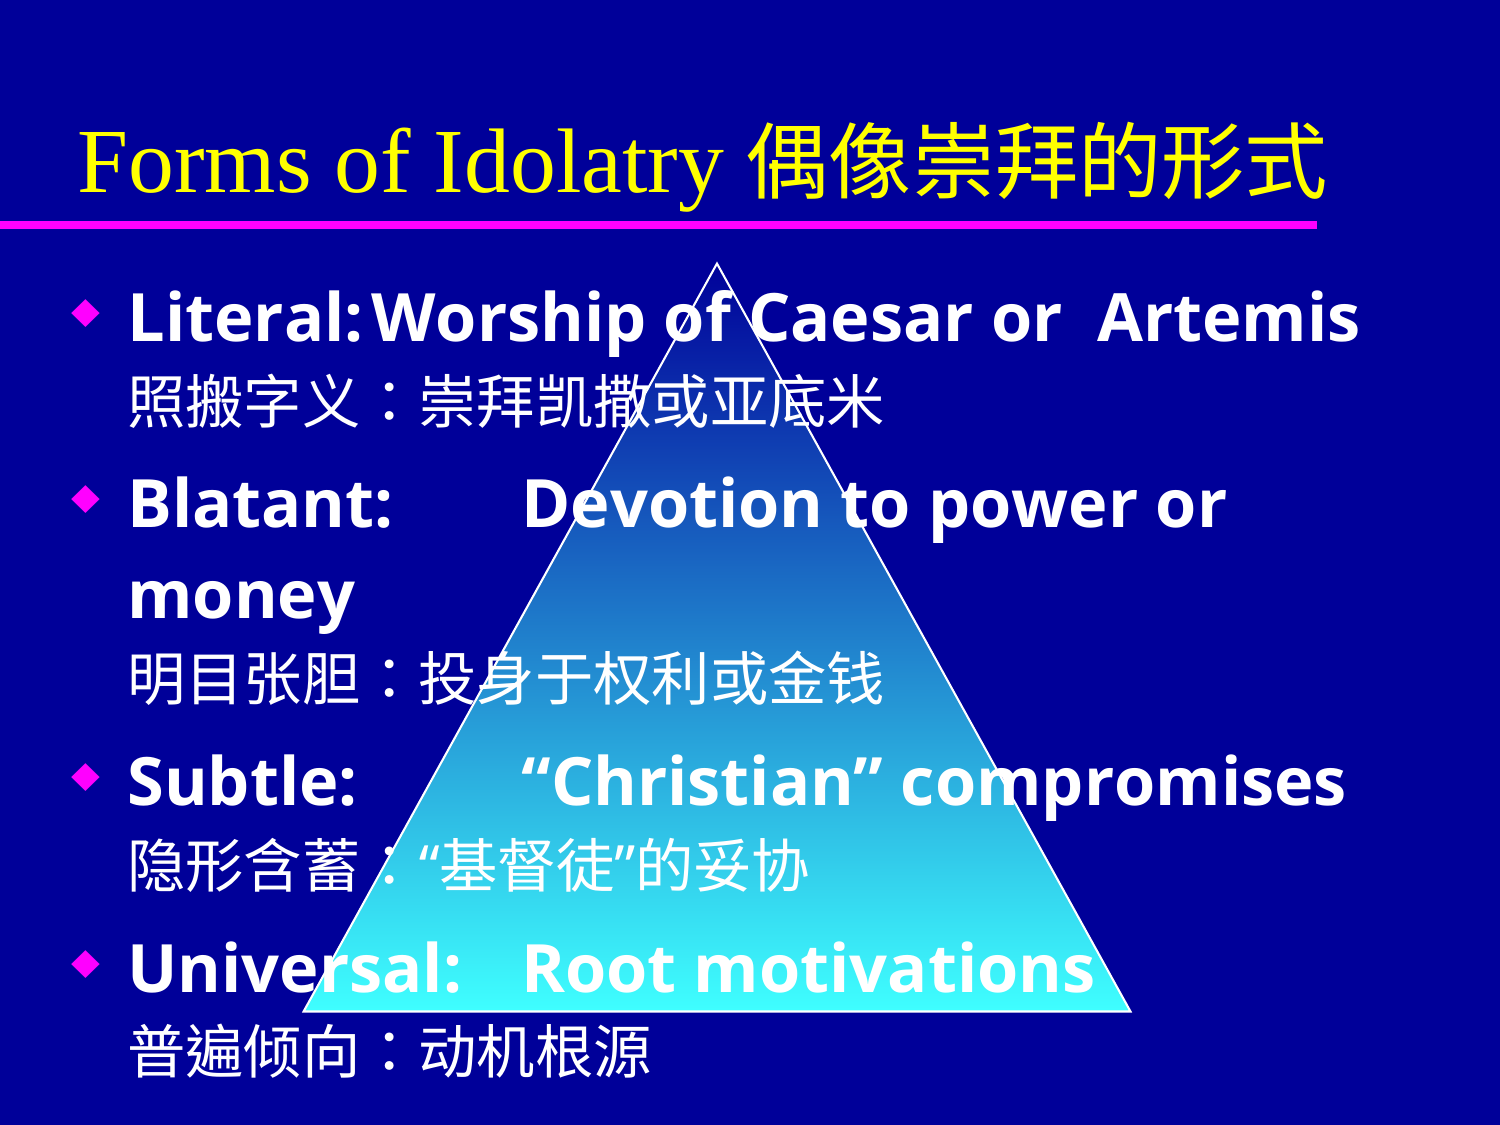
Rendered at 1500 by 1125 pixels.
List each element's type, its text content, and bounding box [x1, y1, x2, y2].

title Forms of Idolatry偶像崇拜的形式 [62, 0, 1407, 225]
text_box [303, 944, 1131, 1012]
list Literal: Worship of Caesar or Artemis 照搬字义：崇拜凯撒或亚底米 Blatant: Devotion to power or money 明目张胆：投身于权利或金钱 Subtle: “Christian” compromises 隐形含蓄：“基督徒”的妥协 Universal: Root motivations 普遍倾向：动机根源 [56, 262, 1465, 944]
text_box [537, 953, 550, 966]
